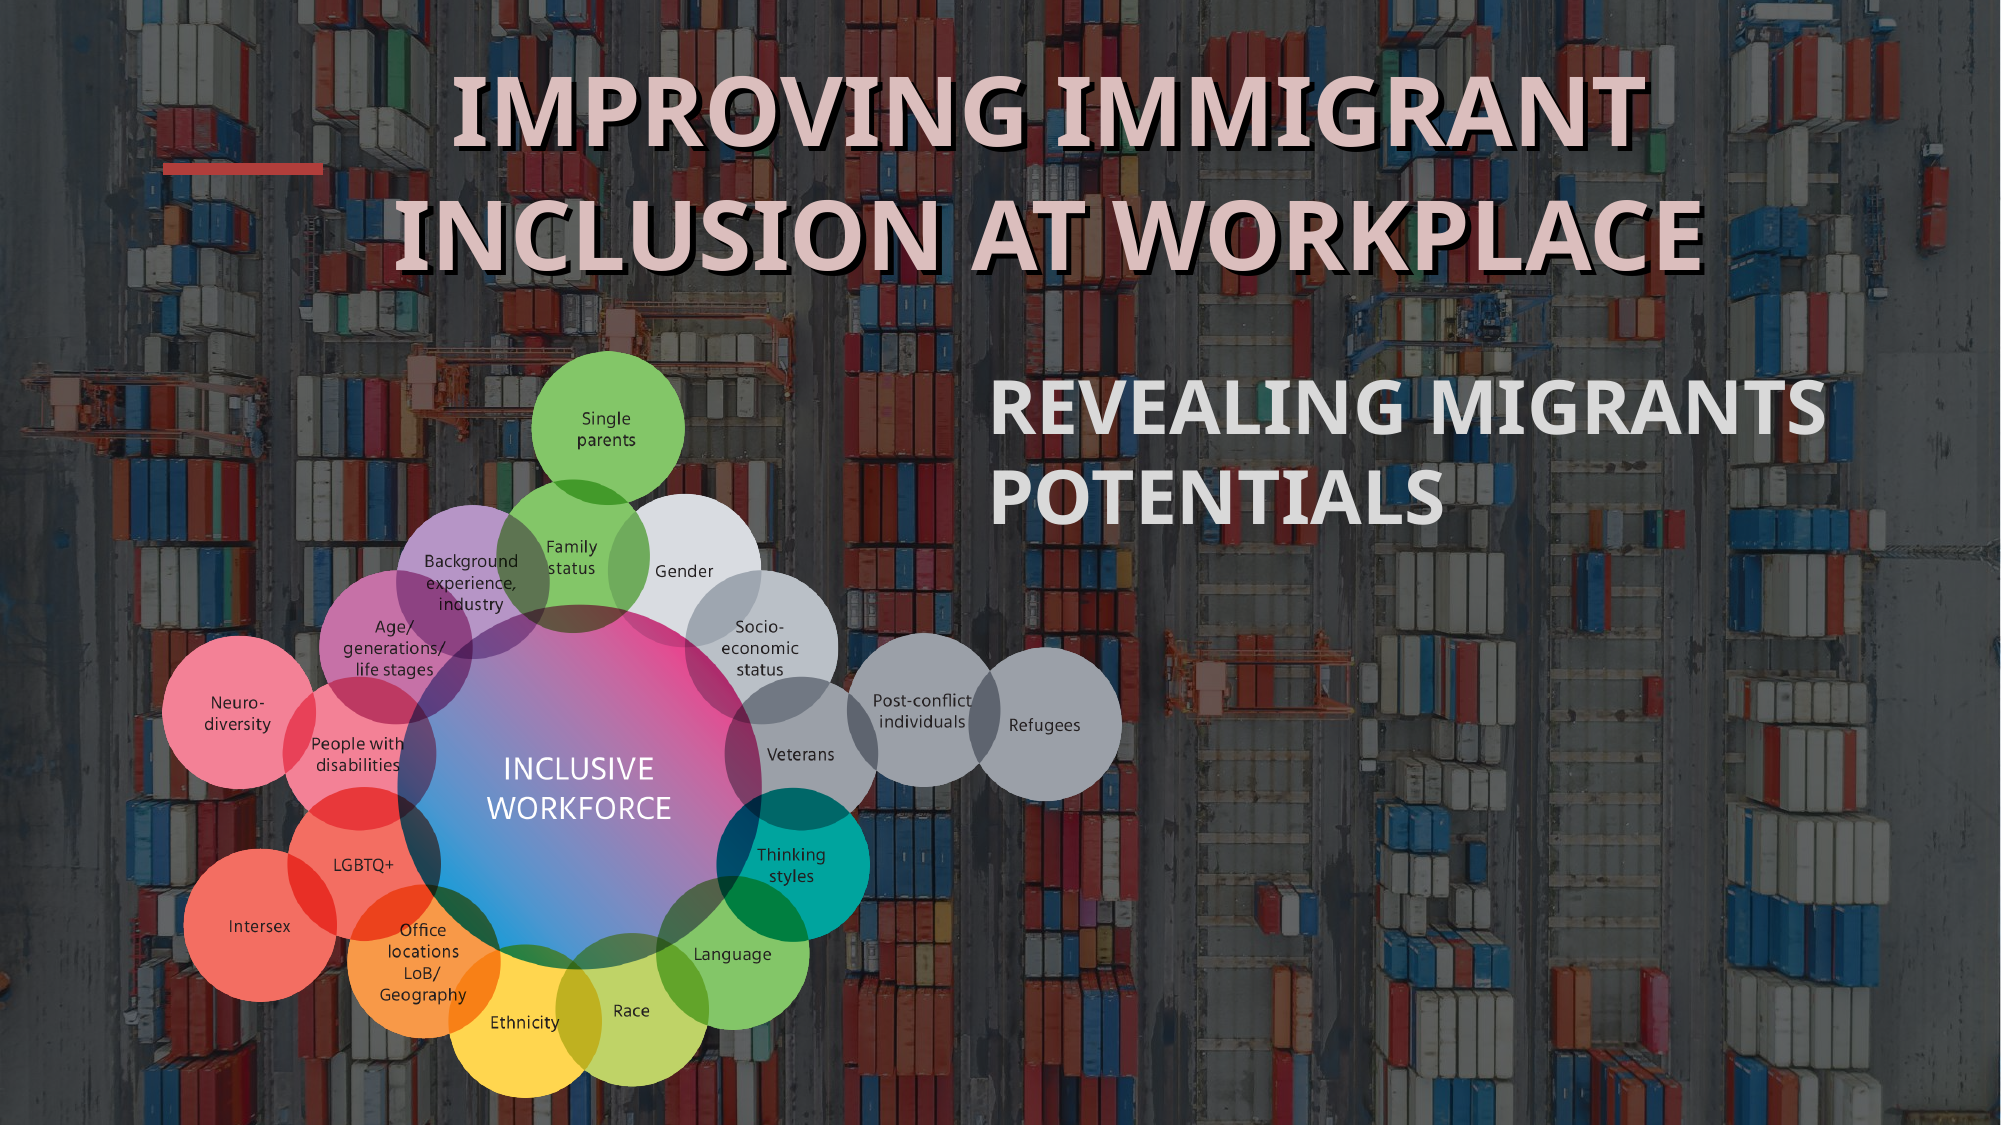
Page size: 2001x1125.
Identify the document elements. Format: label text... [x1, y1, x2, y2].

text_box REVEALING MIGRANTS POTENTIALS [972, 351, 1888, 549]
picture [0, 0, 2000, 1125]
title IMPROVING IMMIGRANT INCLUSION AT WORKPLACE [162, 0, 1938, 442]
